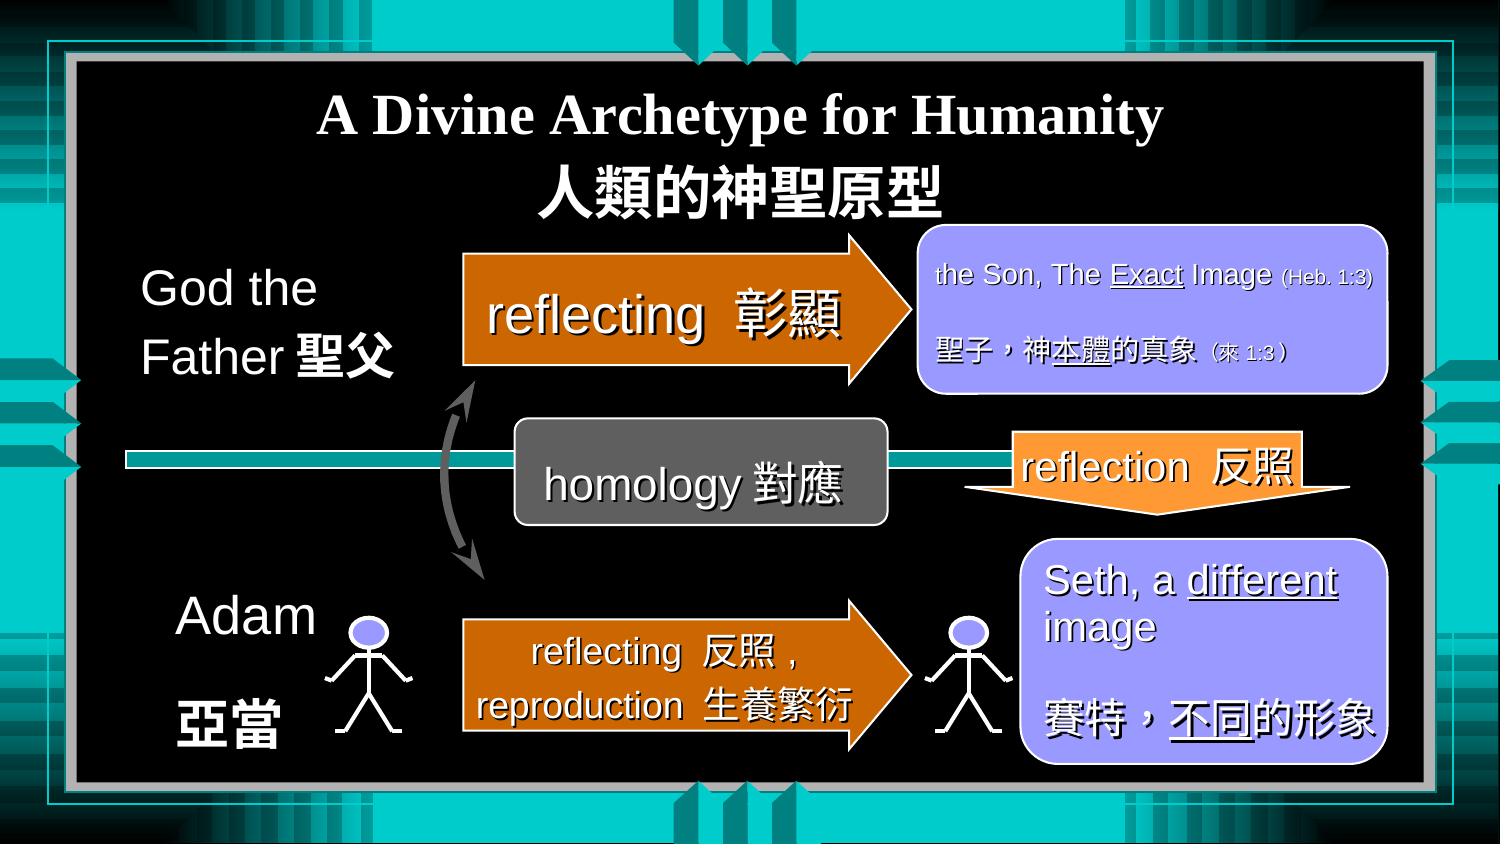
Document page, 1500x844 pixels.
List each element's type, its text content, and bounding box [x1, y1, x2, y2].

text_box [1032, 754, 1376, 764]
text_box [1020, 553, 1028, 750]
text_box reflecting 彰顯 [463, 235, 912, 384]
text_box homology對應 [514, 418, 888, 526]
text_box the Son, The Exact Image (Heb. 1:3) 聖子，神本體的真象（來1:3） [919, 250, 1445, 377]
text_box [126, 450, 441, 468]
text_box [449, 450, 514, 468]
text_box [1032, 538, 1376, 549]
text_box [888, 450, 1012, 468]
title A Divine Archetype for Humanity 人類的神聖原型 [301, 74, 1201, 239]
text_box [950, 617, 988, 648]
text_box Seth, a different image 賽特，不同的形象 [1028, 549, 1441, 754]
text_box reflecting 反照, reproduction 生養繁衍 [463, 600, 912, 750]
text_box reflection 反照 [964, 431, 1351, 515]
text_box [920, 377, 1386, 394]
text_box Adam 亞當 [160, 577, 448, 768]
text_box God the Father聖父 [125, 253, 413, 397]
text_box [917, 224, 1388, 374]
